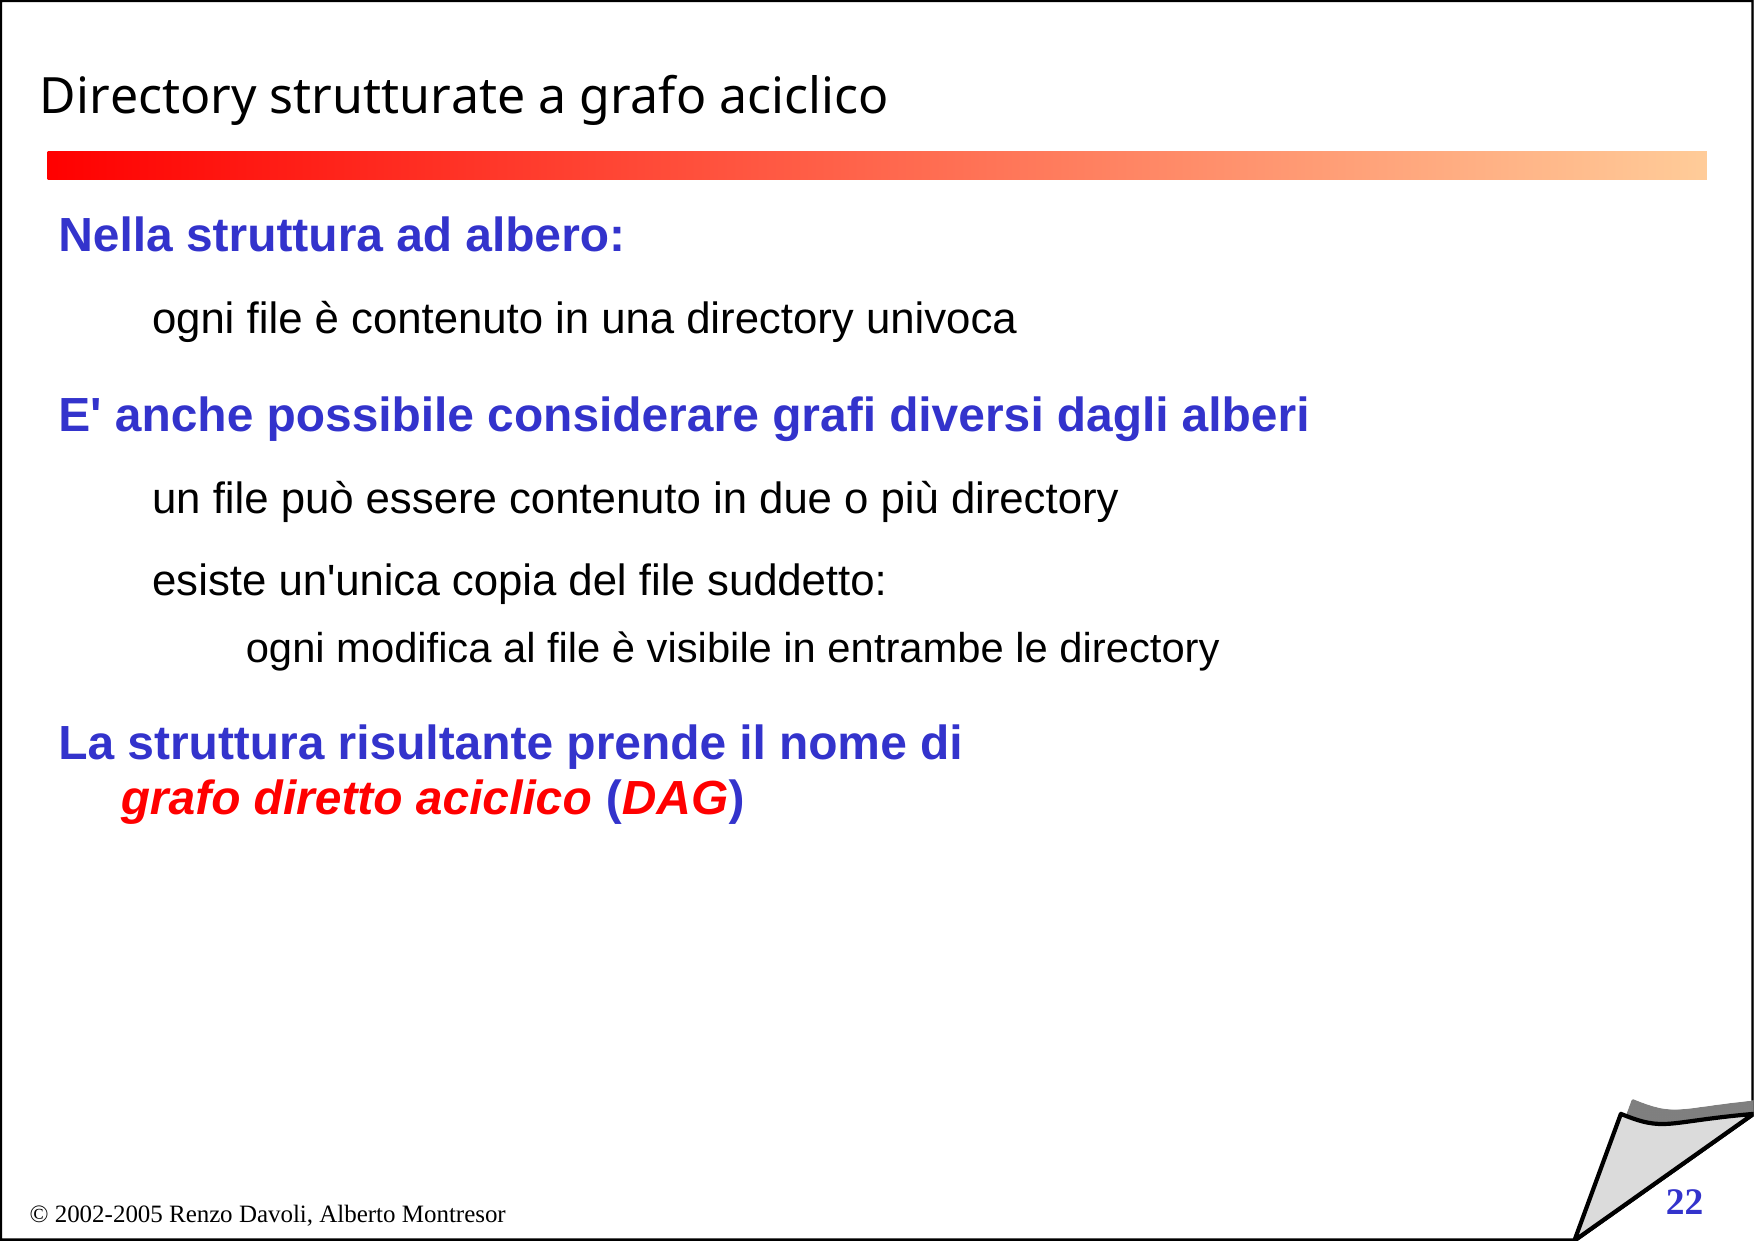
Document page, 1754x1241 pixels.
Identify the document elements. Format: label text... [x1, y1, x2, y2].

text_box Start [1469, 152, 1474, 179]
title Directory strutturate a grafo aciclico [40, 49, 1713, 144]
list Nella struttura ad albero: ogni file è contenuto in una directory univoca E' anche possibile considerare grafi diversi dagli alberi un file può essere contenuto in due o più directory esiste un'unica copia del file suddetto: ogni modifica al file è visibile in entrambe le directory La struttura risultante prende il nome di grafo diretto aciclico (DAG) [58, 206, 1695, 888]
text_box 6-11 [1074, 152, 1078, 179]
